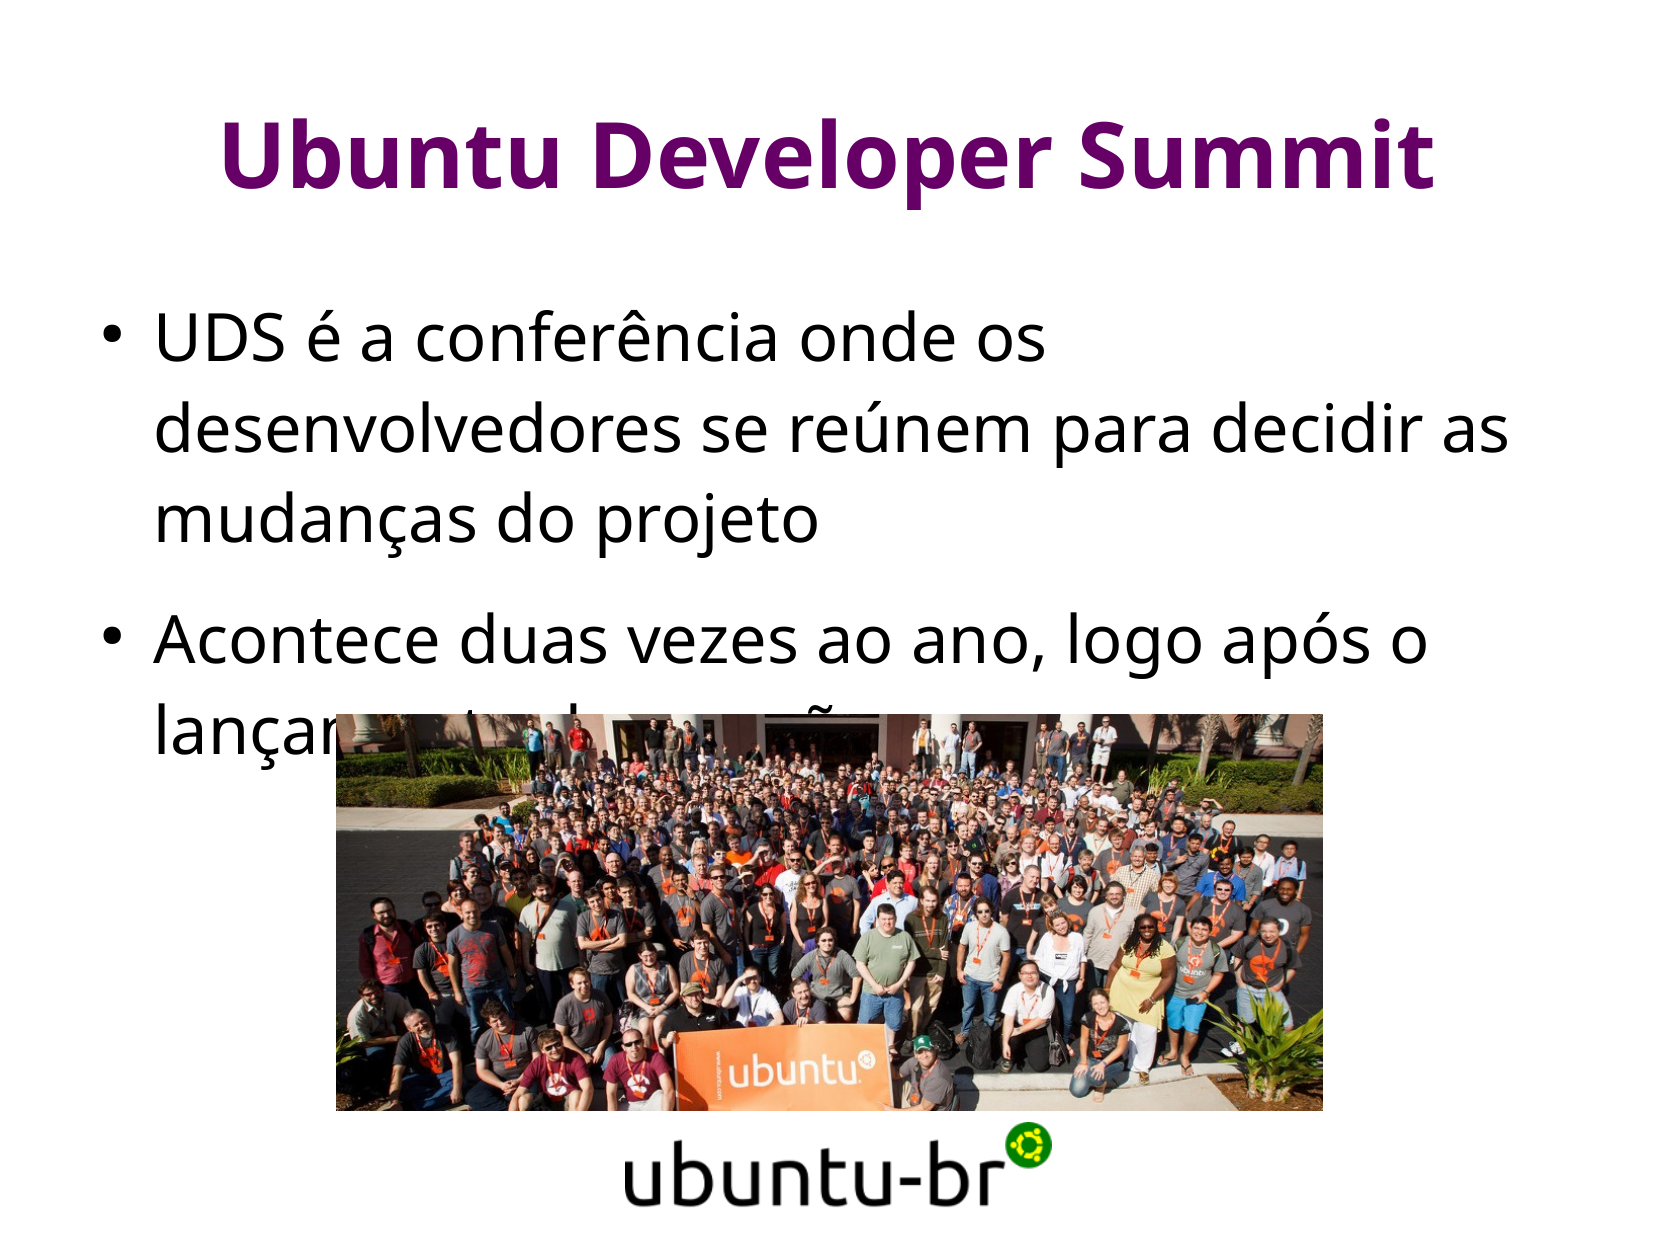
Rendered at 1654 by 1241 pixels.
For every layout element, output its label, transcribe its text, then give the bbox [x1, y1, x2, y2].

list UDS é a conferência onde os desenvolvedores se reúnem para decidir as mudanças do projeto Acontece duas vezes ao ano, logo após o lançamento das versões [82, 290, 1571, 1109]
picture [336, 714, 1323, 1111]
picture [625, 1122, 1052, 1223]
title Ubuntu Developer Summit [82, 49, 1571, 257]
